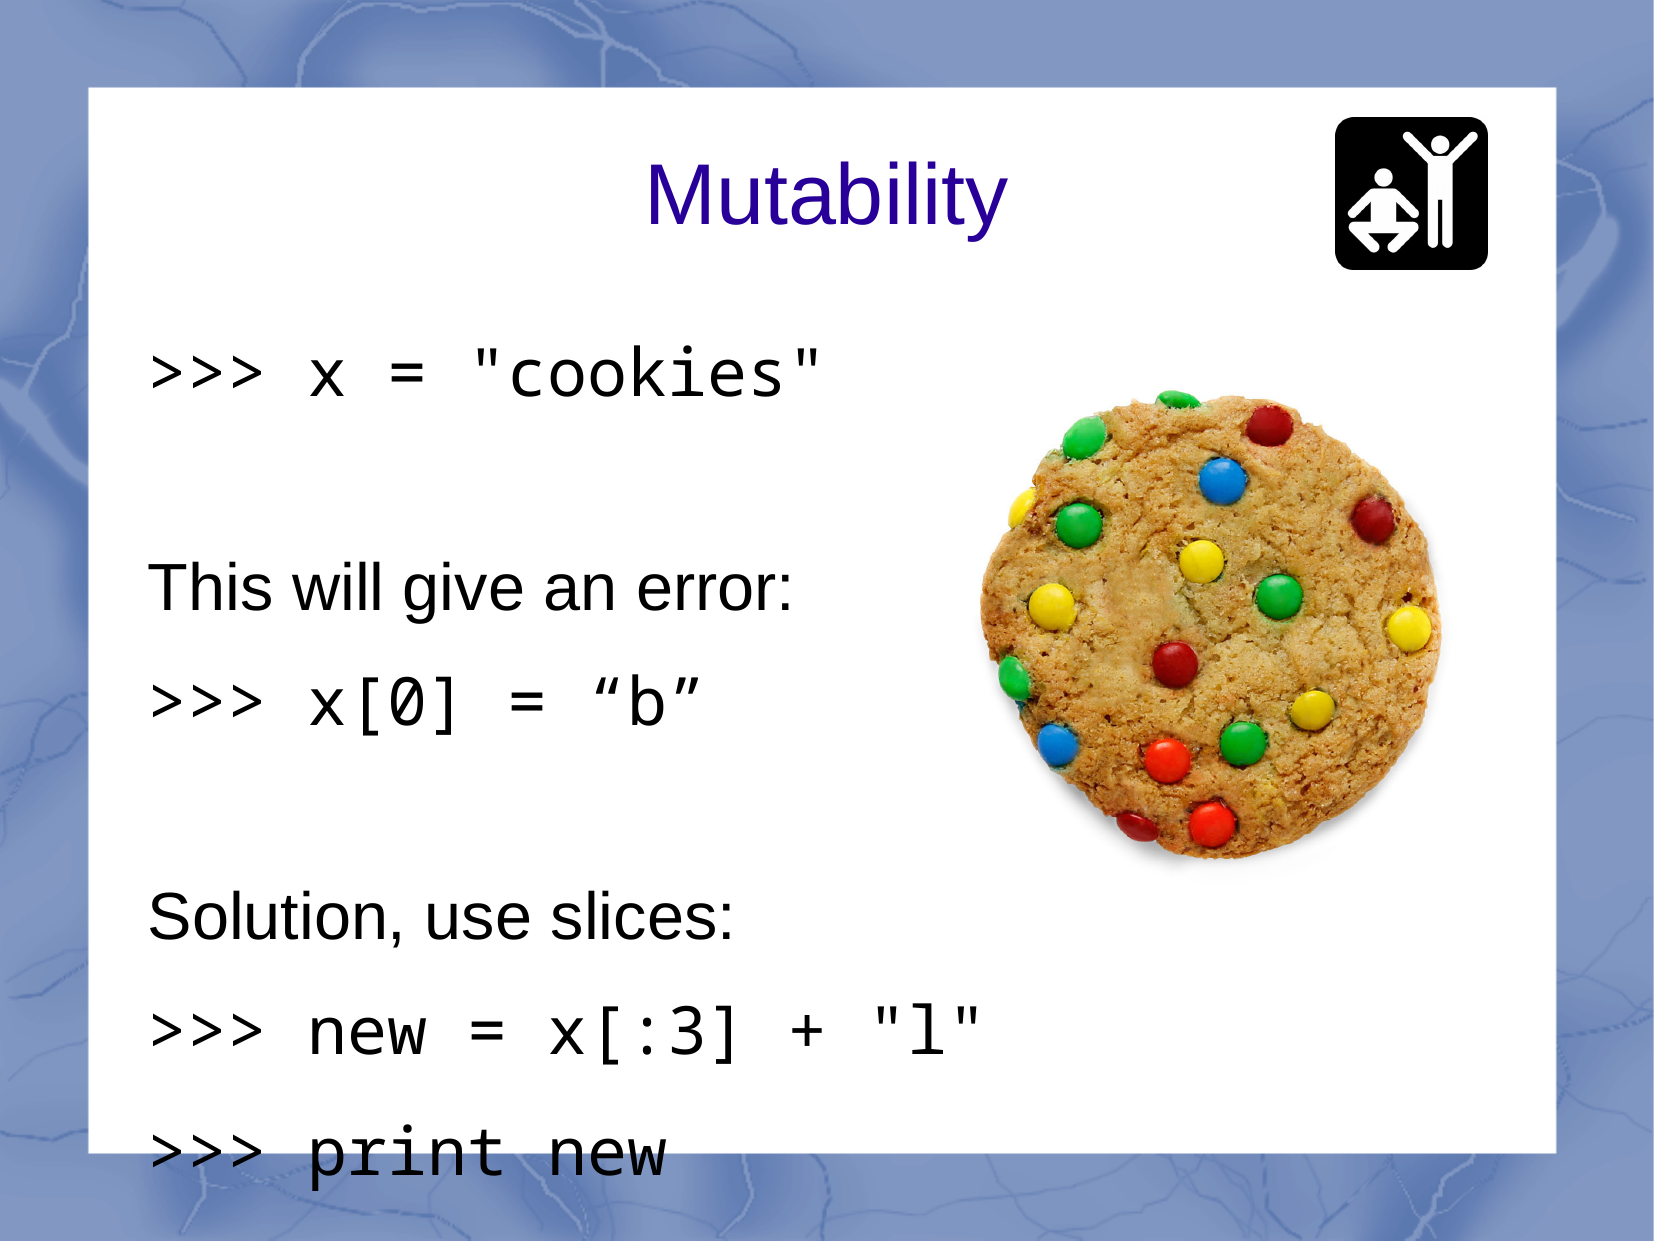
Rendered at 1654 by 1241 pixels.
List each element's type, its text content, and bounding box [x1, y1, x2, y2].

picture [0, 0, 1654, 1241]
list >>> x = "cookies" This will give an error: >>> x[0] = “b” Solution, use slices: >>> new = x[:3] + "l" >>> print new [147, 325, 1506, 1142]
title Mutability [118, 90, 1536, 298]
